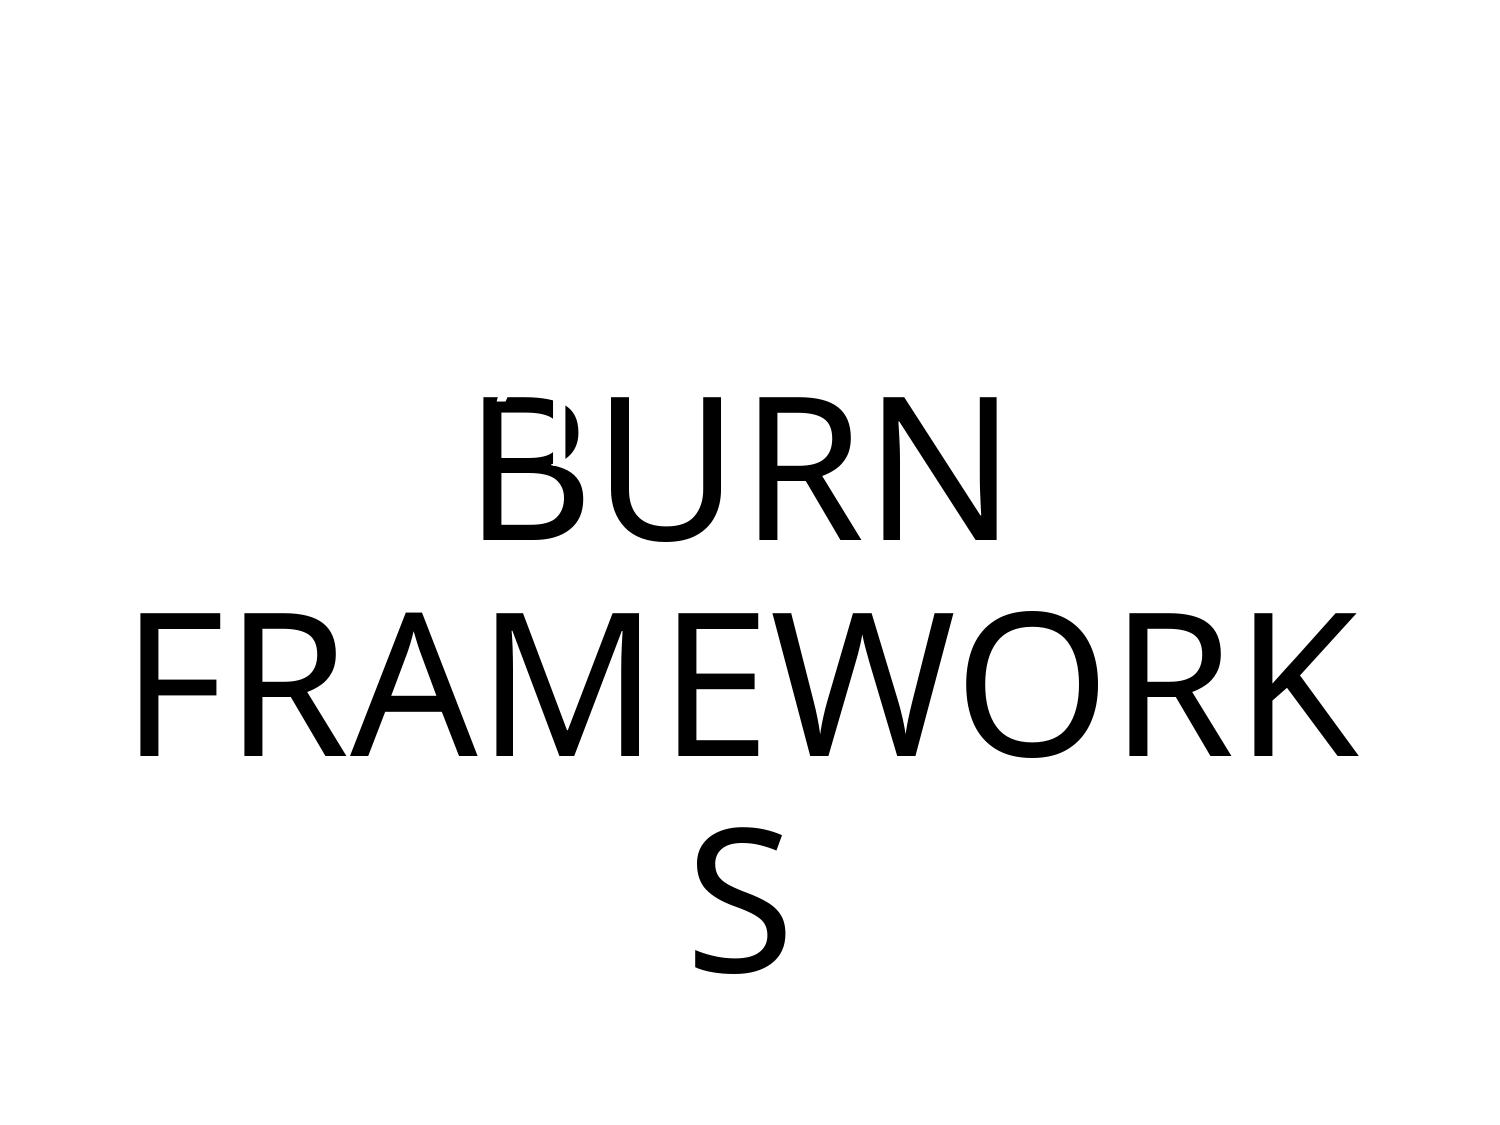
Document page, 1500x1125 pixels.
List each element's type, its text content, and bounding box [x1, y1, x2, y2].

title BURN FRAMEWORKS [103, 360, 1379, 752]
text_box DON’T [167, 321, 528, 503]
